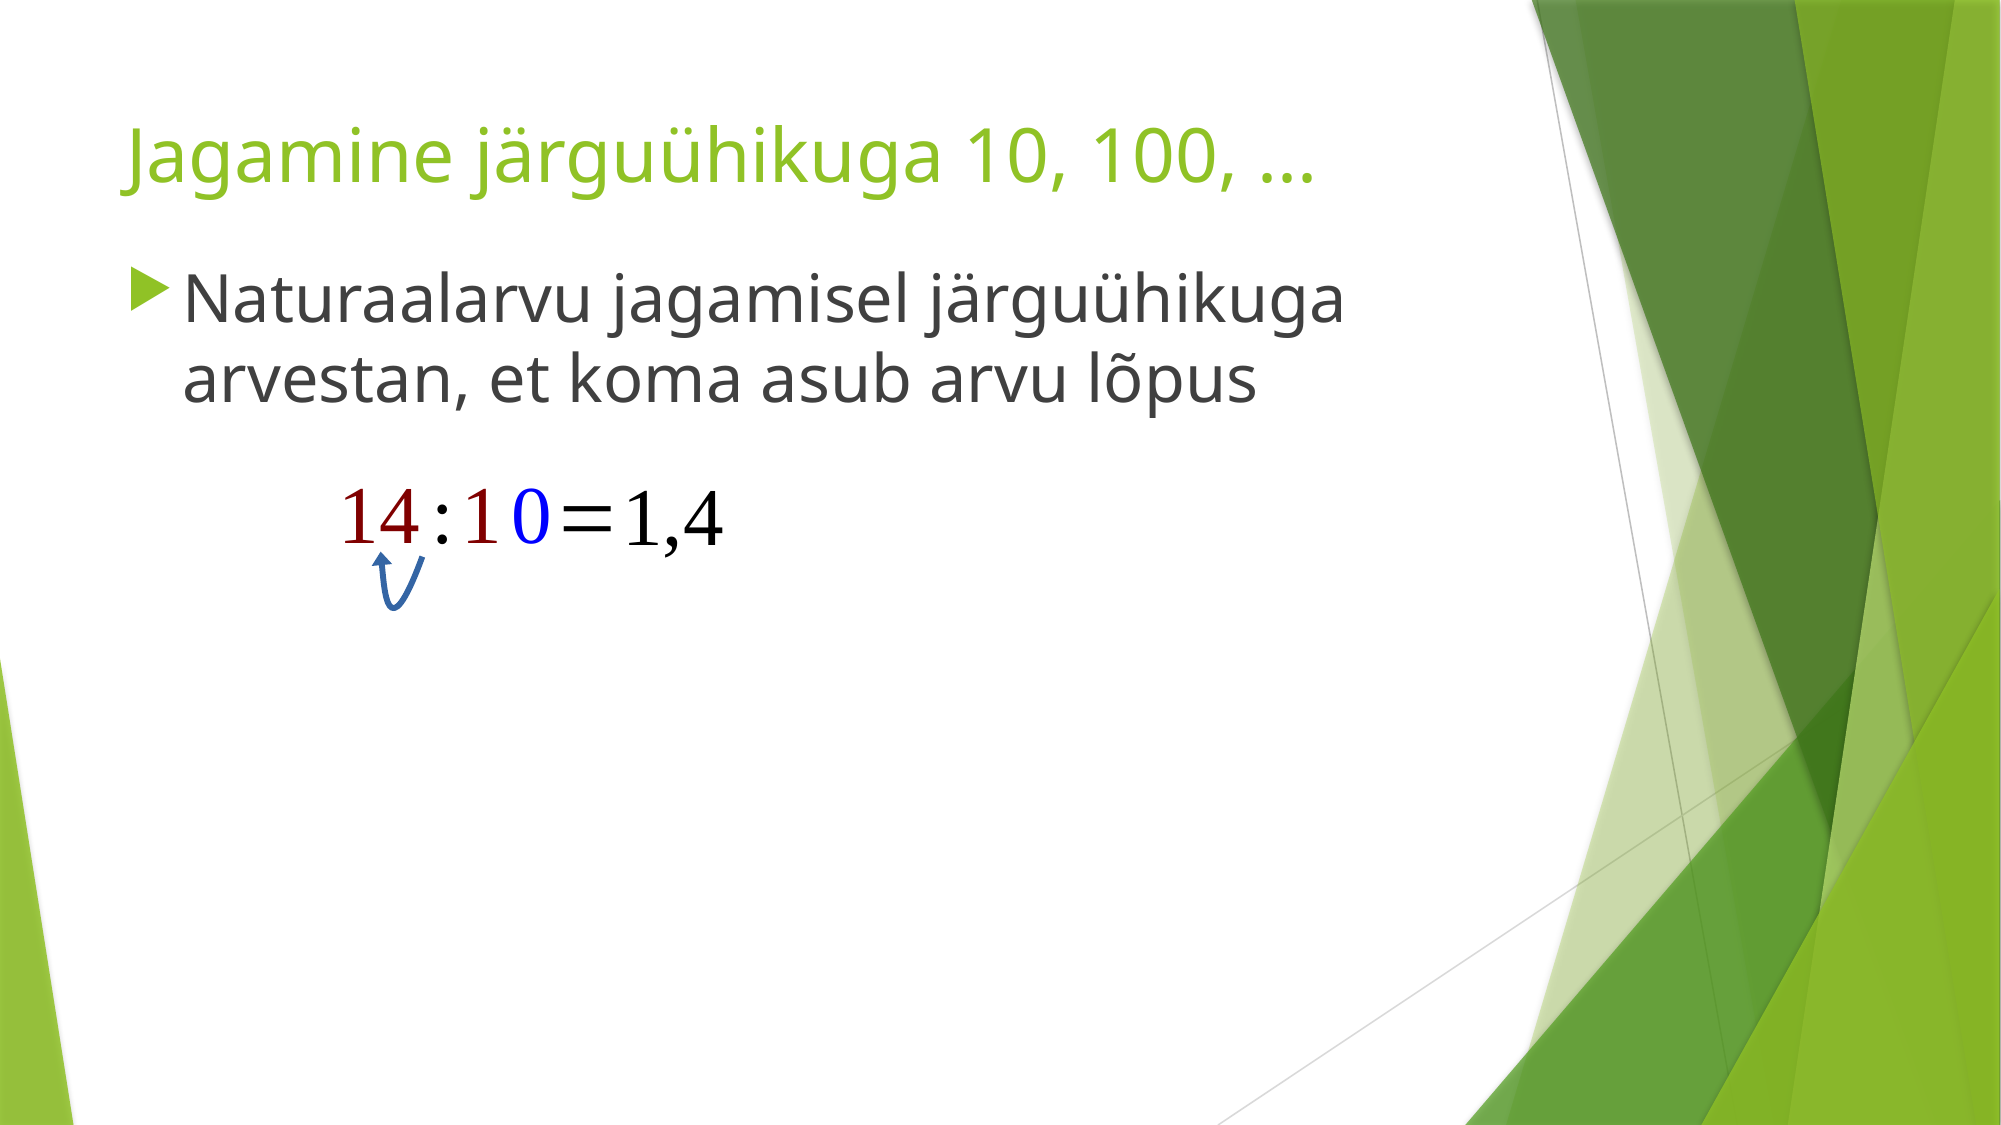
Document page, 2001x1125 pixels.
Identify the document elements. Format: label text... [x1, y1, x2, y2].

chart [330, 470, 736, 564]
list Naturaalarvu jagamisel järguühikuga arvestan, et koma asub arvu lõpus [111, 248, 1522, 885]
title Jagamine järguühikuga 10, 100, ... [111, 99, 1522, 248]
